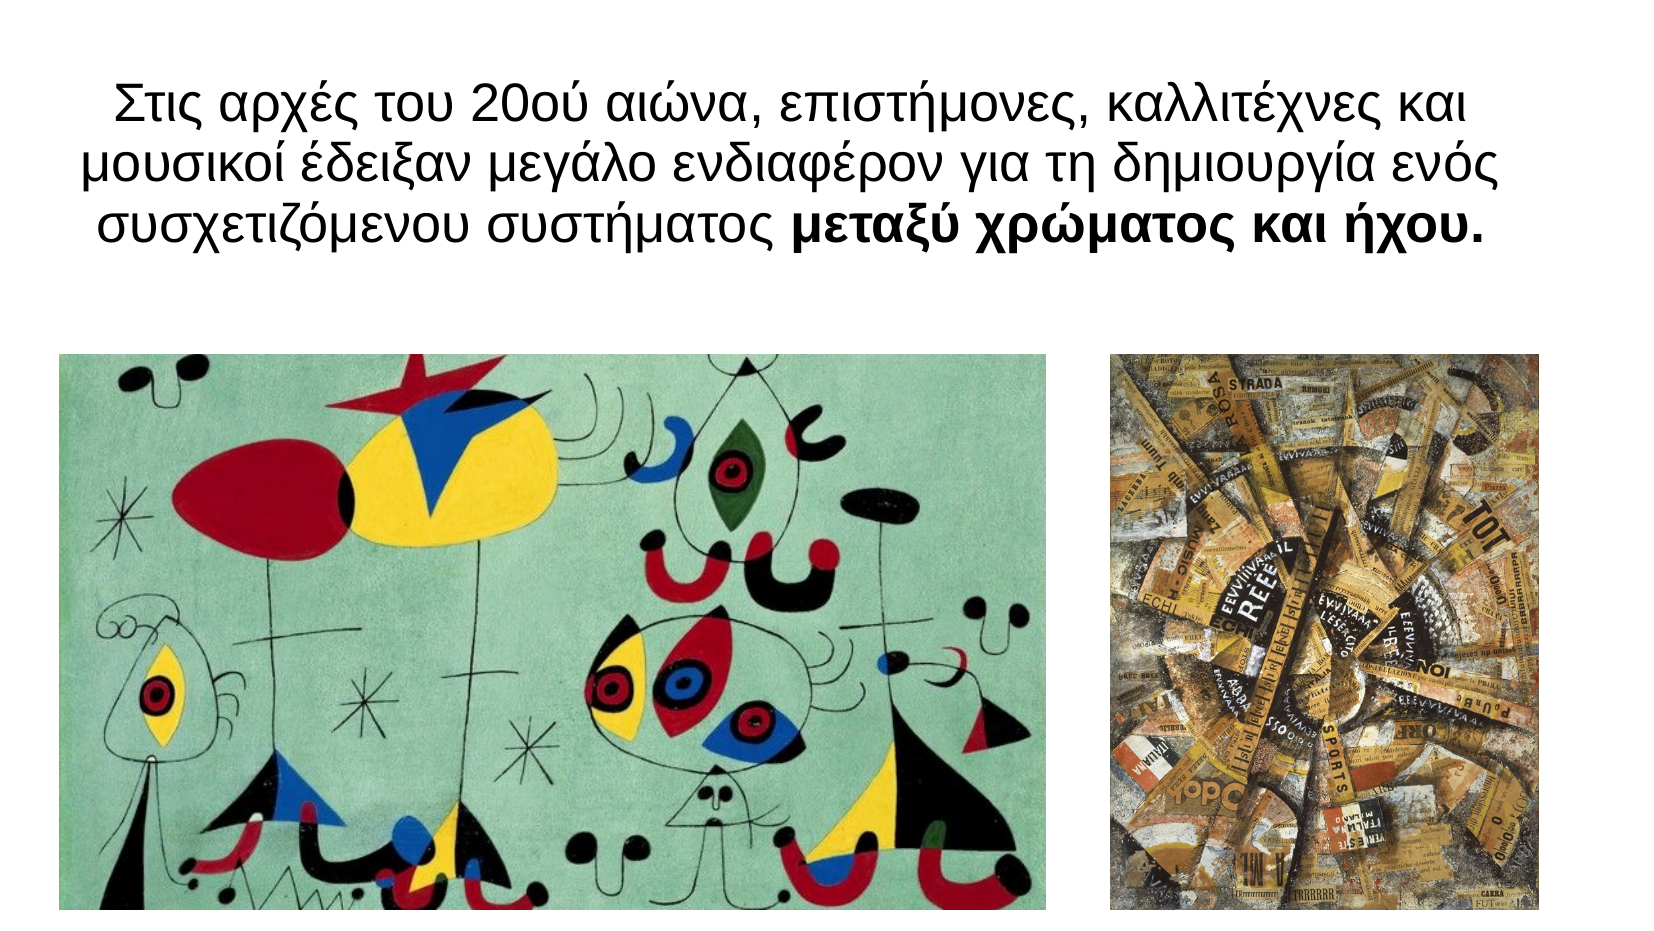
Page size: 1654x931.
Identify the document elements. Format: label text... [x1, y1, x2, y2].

picture [1110, 354, 1539, 910]
title Στις αρχές του 20ού αιώνα, επιστήμονες, καλλιτέχνες και μουσικοί έδειξαν μεγάλο ενδιαφέρον για τη δημιουργία ενός συσχετιζόμενου συστήματος μεταξύ χρώματος και ήχου. [47, 11, 1536, 375]
picture [59, 354, 1046, 910]
